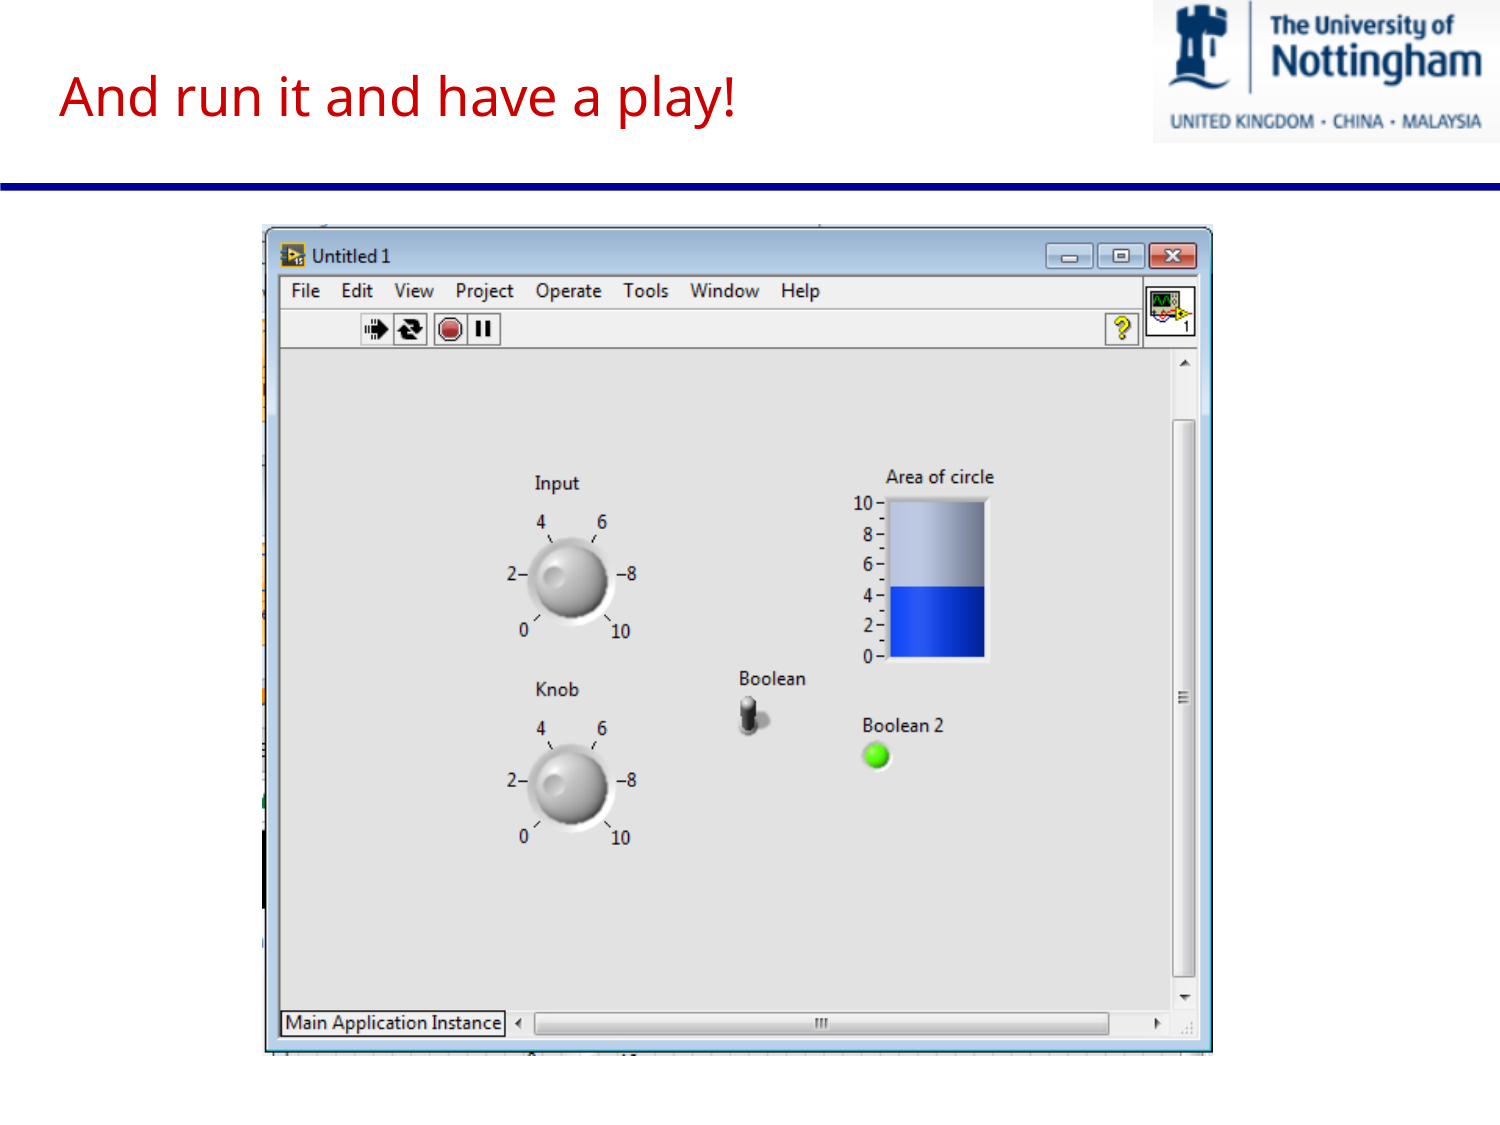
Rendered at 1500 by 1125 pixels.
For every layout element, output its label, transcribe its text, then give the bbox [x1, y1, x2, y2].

picture [262, 224, 1213, 1056]
title And run it and have a play! [59, 50, 1297, 141]
picture [1153, 0, 1500, 143]
